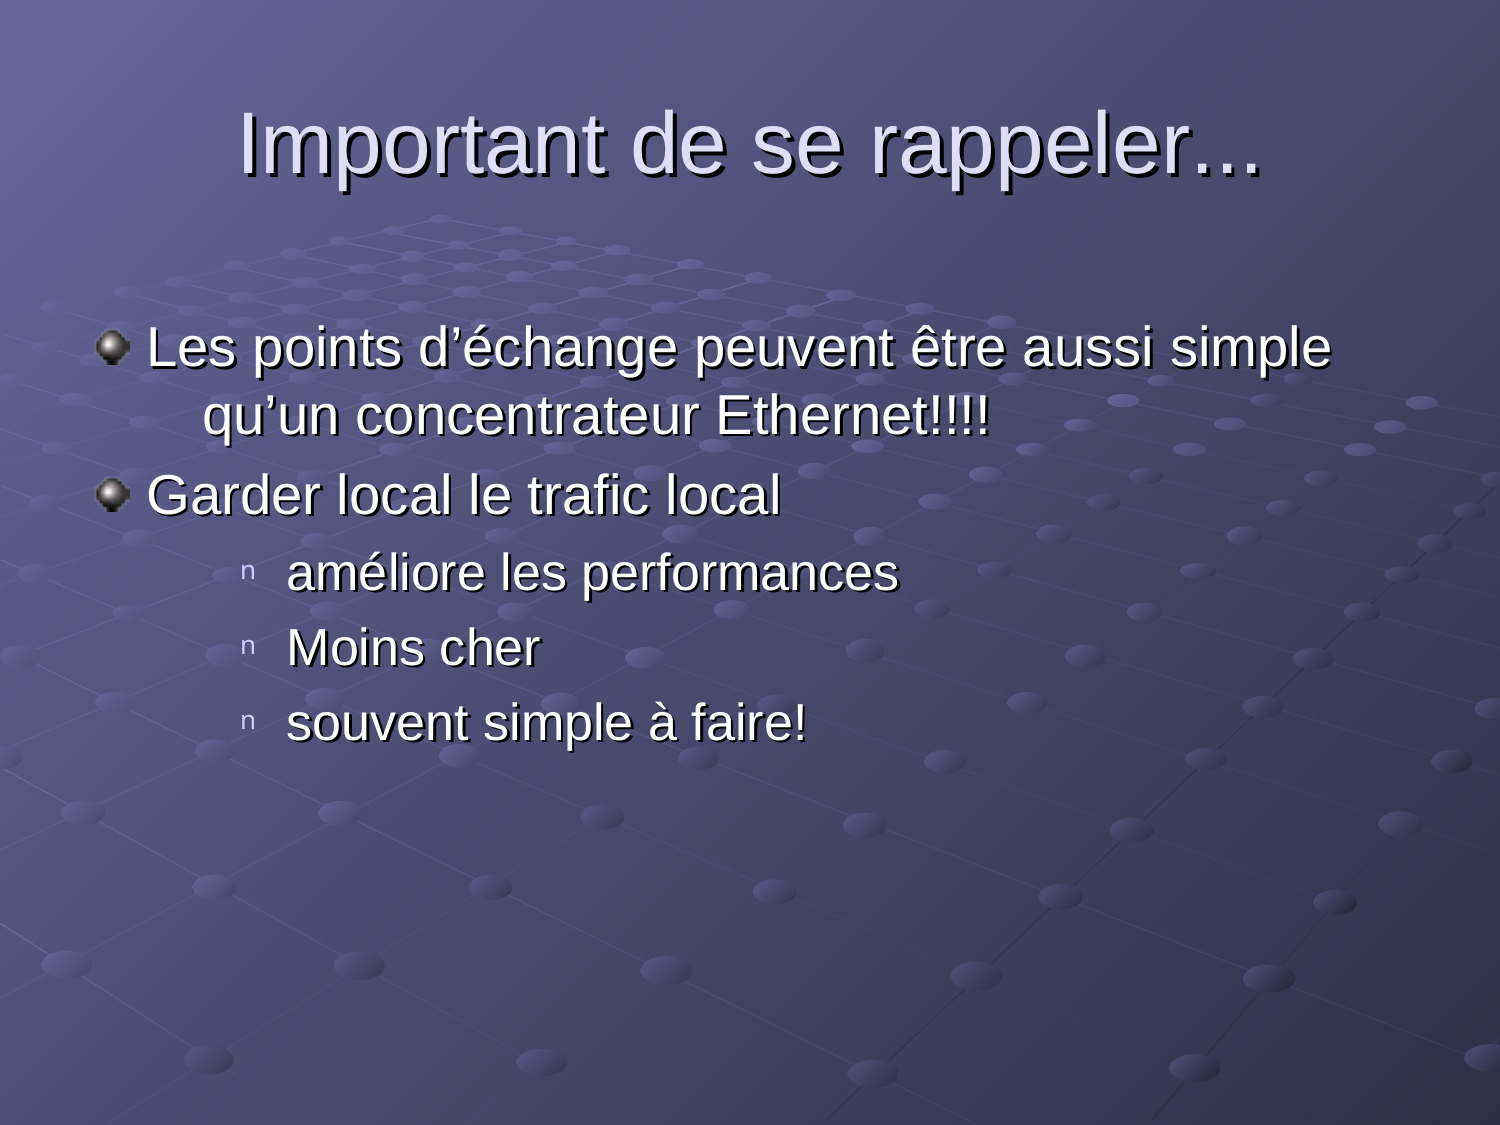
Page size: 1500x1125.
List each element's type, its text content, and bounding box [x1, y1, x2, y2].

list Les points d’échange peuvent être aussi simple qu’un concentrateur Ethernet!!!! Garder local le trafic local améliore les performances Moins cher souvent simple à faire! [75, 303, 1426, 1007]
title Important de se rappeler... [75, 45, 1426, 233]
